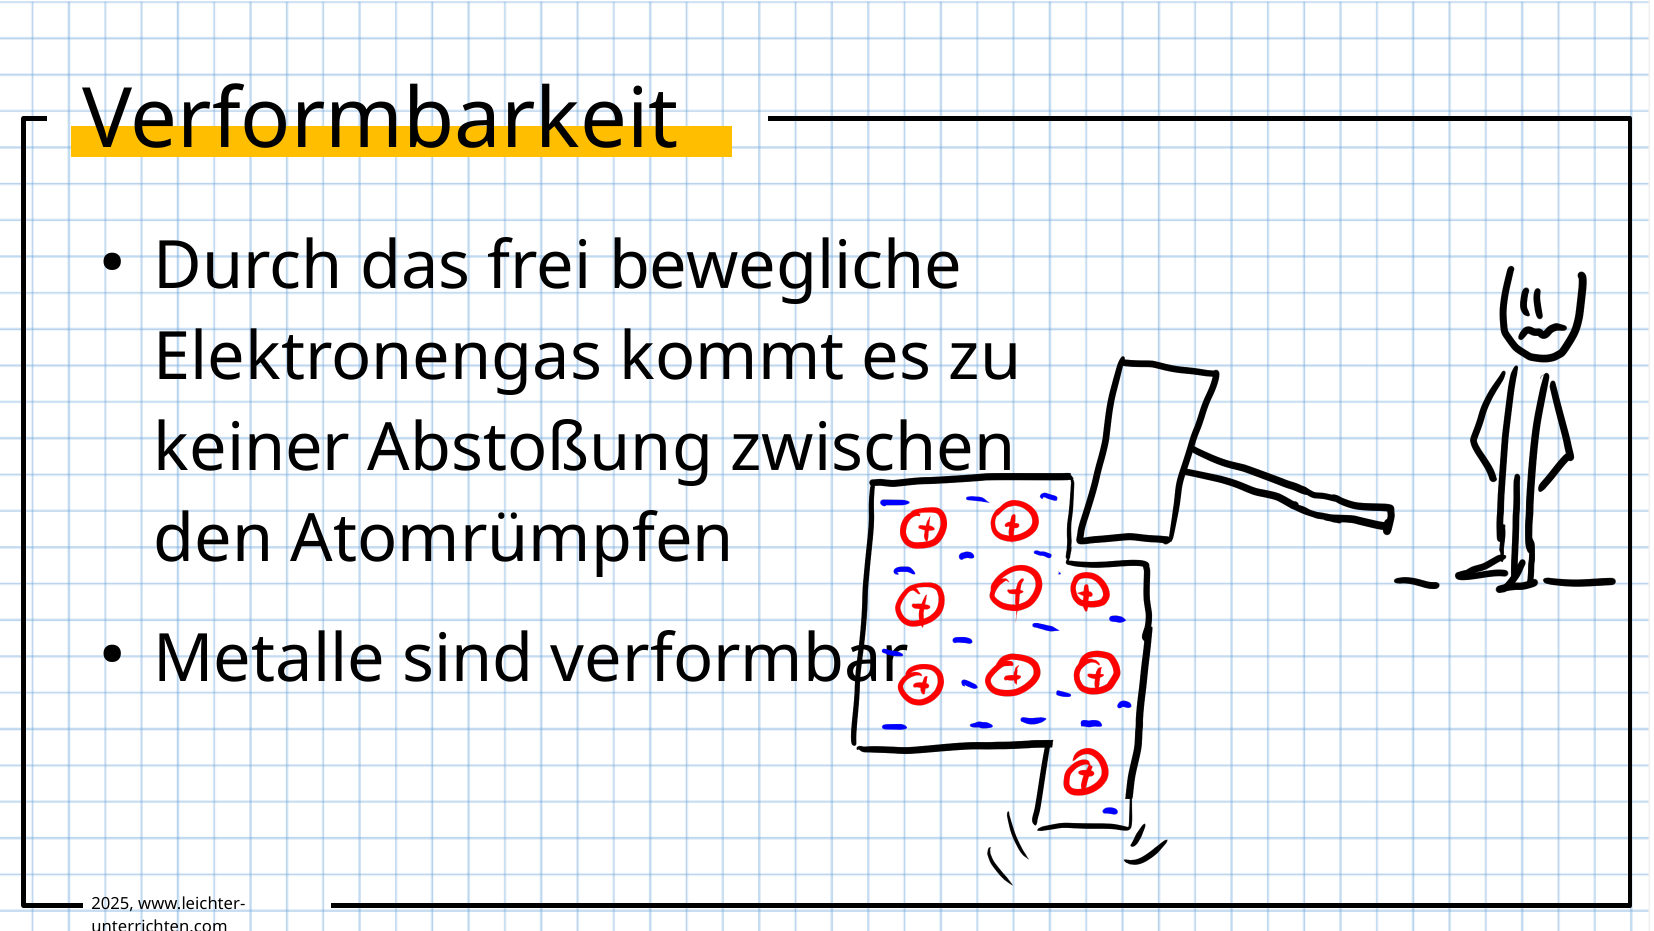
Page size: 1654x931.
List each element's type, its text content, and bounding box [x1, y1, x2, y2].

title Verformbarkeit [82, 0, 1158, 217]
picture [203, 924, 209, 931]
picture [0, 0, 1651, 931]
list Durch das frei bewegliche Elektronengas kommt es zu keiner Abstoßung zwischen den Atomrümpfen Metalle sind verformbar [82, 217, 1571, 839]
